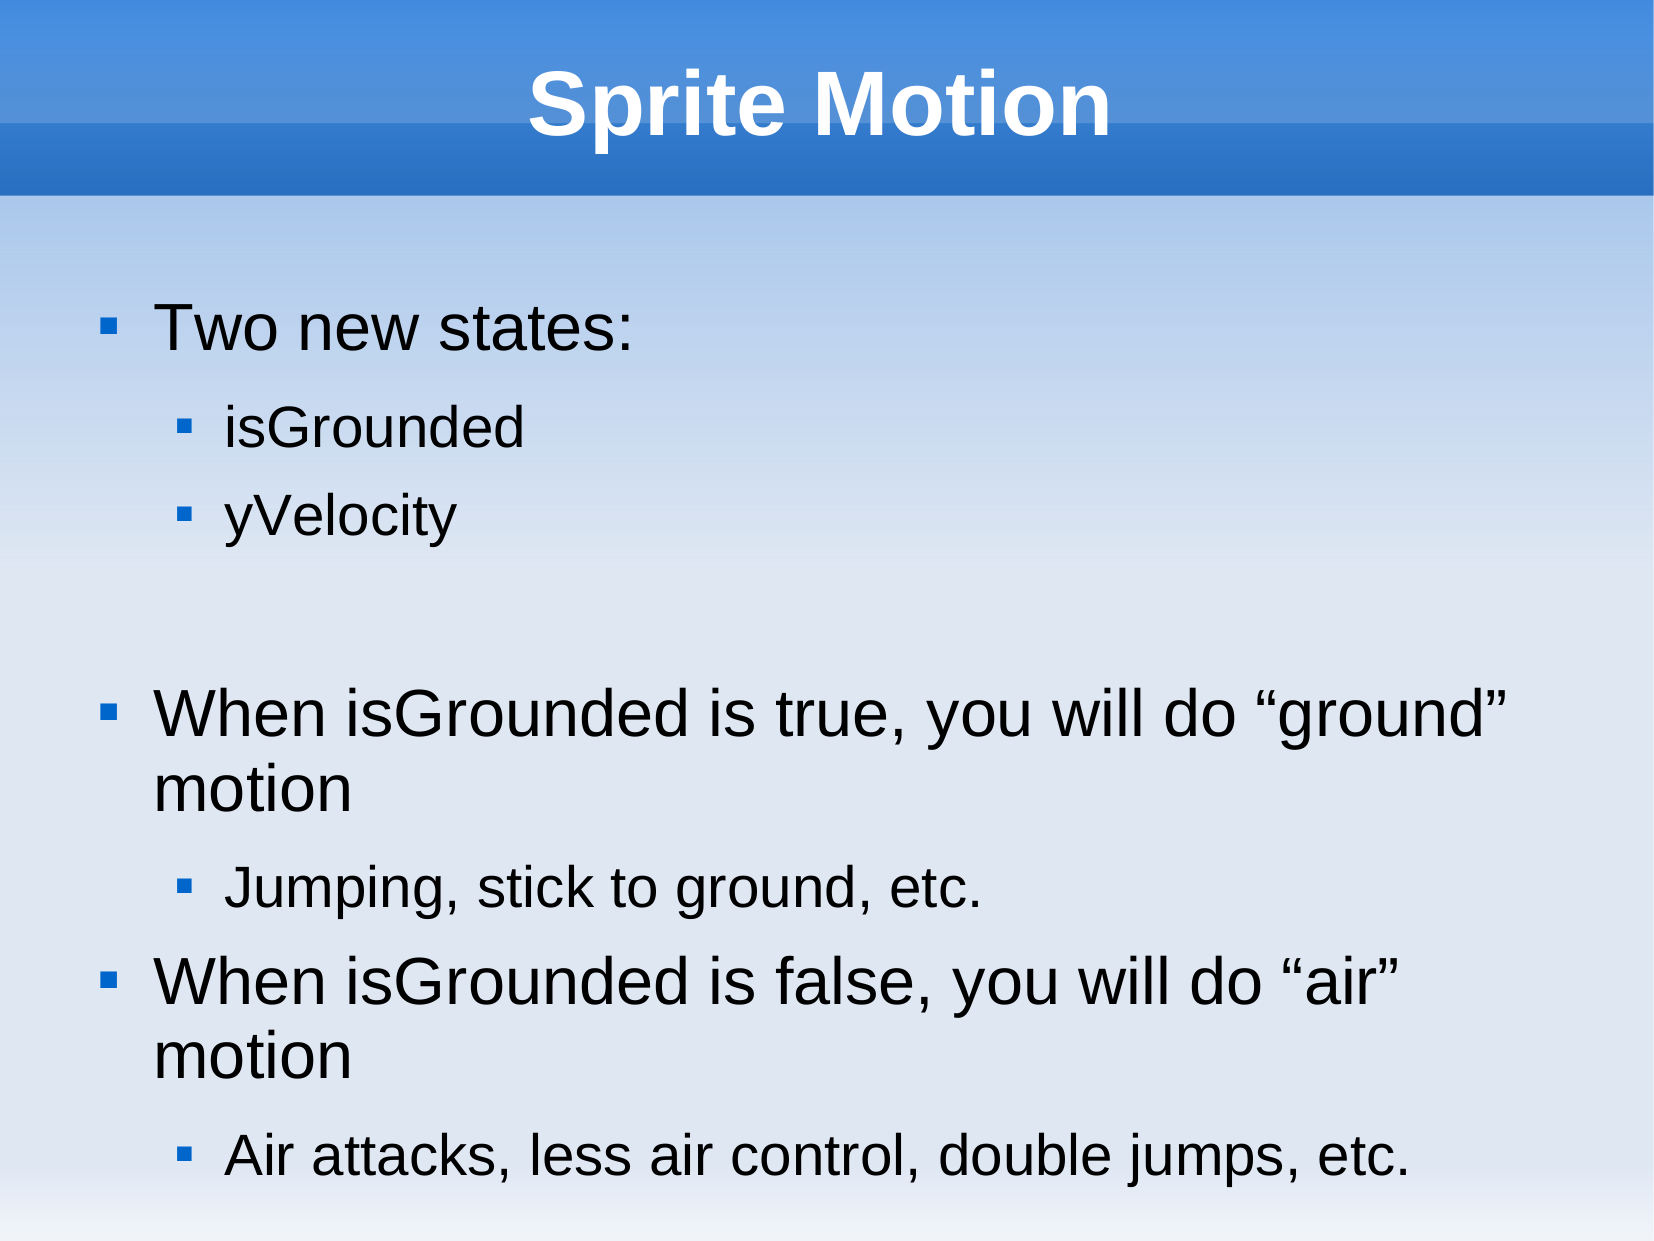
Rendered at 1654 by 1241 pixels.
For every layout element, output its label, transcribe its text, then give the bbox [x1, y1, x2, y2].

title Sprite Motion [76, 0, 1565, 208]
picture [0, 0, 1654, 1241]
list Two new states: isGrounded yVelocity When isGrounded is true, you will do “ground” motion Jumping, stick to ground, etc. When isGrounded is false, you will do “air” motion Air attacks, less air control, double jumps, etc. [82, 290, 1571, 1189]
